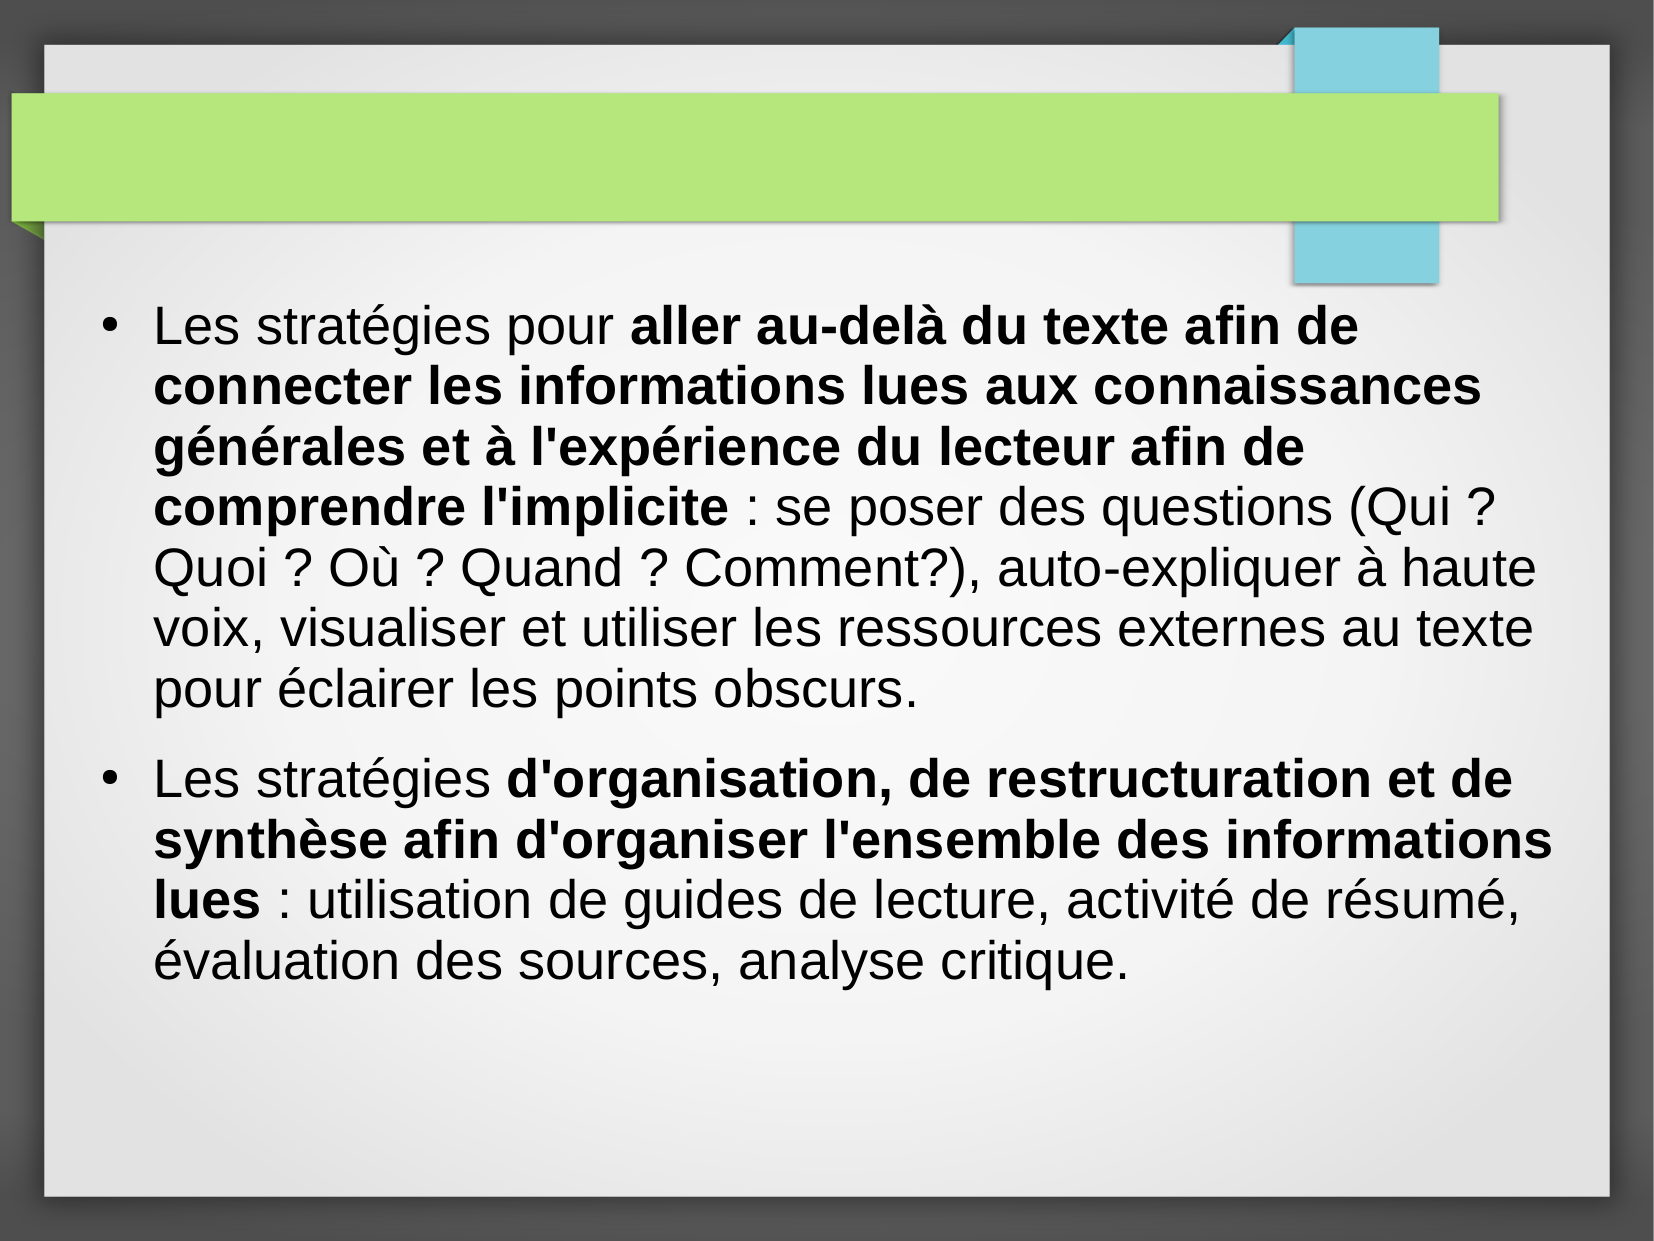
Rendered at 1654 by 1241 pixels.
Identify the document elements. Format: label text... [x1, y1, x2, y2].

list Les stratégies pour aller au-delà du texte afin de connecter les informations lues aux connaissances générales et à l'expérience du lecteur afin de comprendre l'implicite : se poser des questions (Qui ? Quoi ? Où ? Quand ? Comment?), auto-expliquer à haute voix, visualiser et utiliser les ressources externes au texte pour éclairer les points obscurs. Les stratégies d'organisation, de restructuration et de synthèse afin d'organiser l'ensemble des informations lues : utilisation de guides de lecture, activité de résumé, évaluation des sources, analyse critique. [82, 295, 1571, 1015]
picture [0, 0, 1654, 1241]
